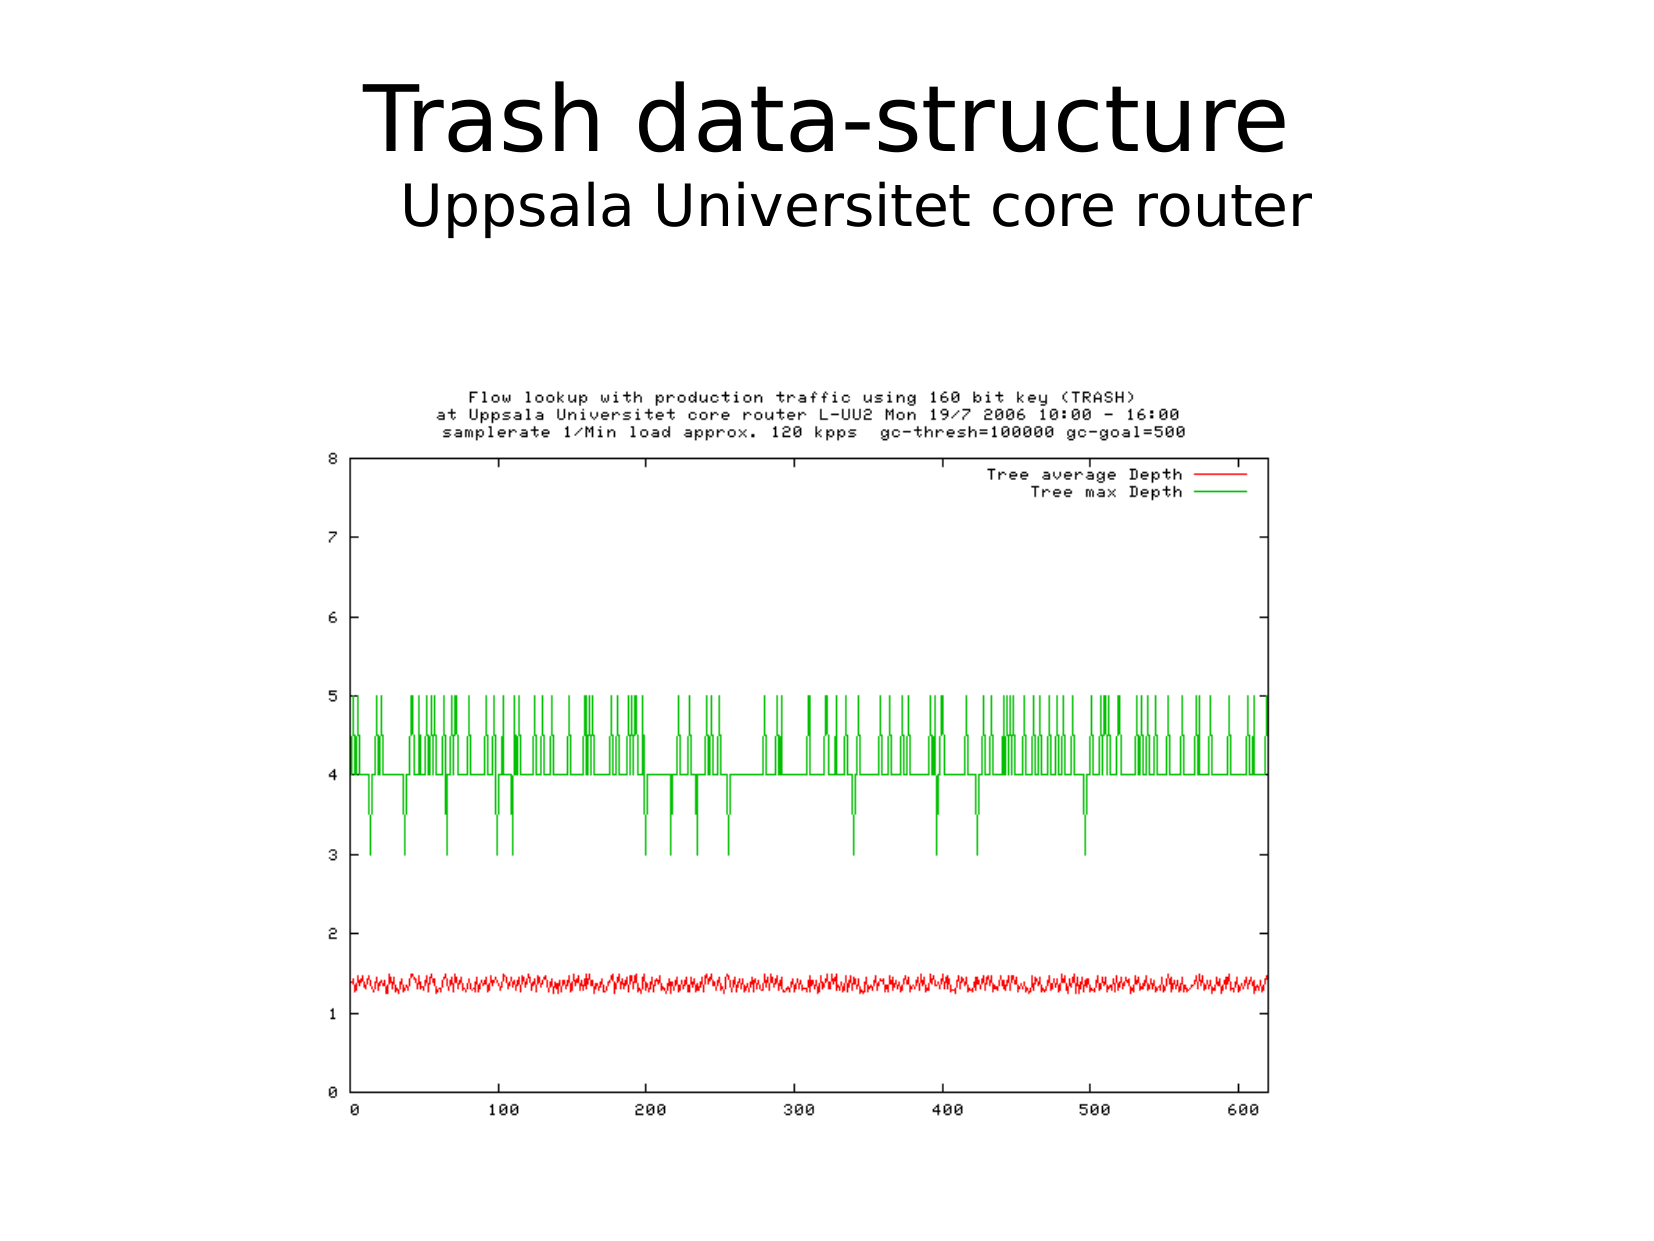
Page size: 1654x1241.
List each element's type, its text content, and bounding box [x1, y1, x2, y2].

title Trash data-structure Uppsala Universitet core router [121, 49, 1534, 257]
picture [298, 373, 1299, 1128]
